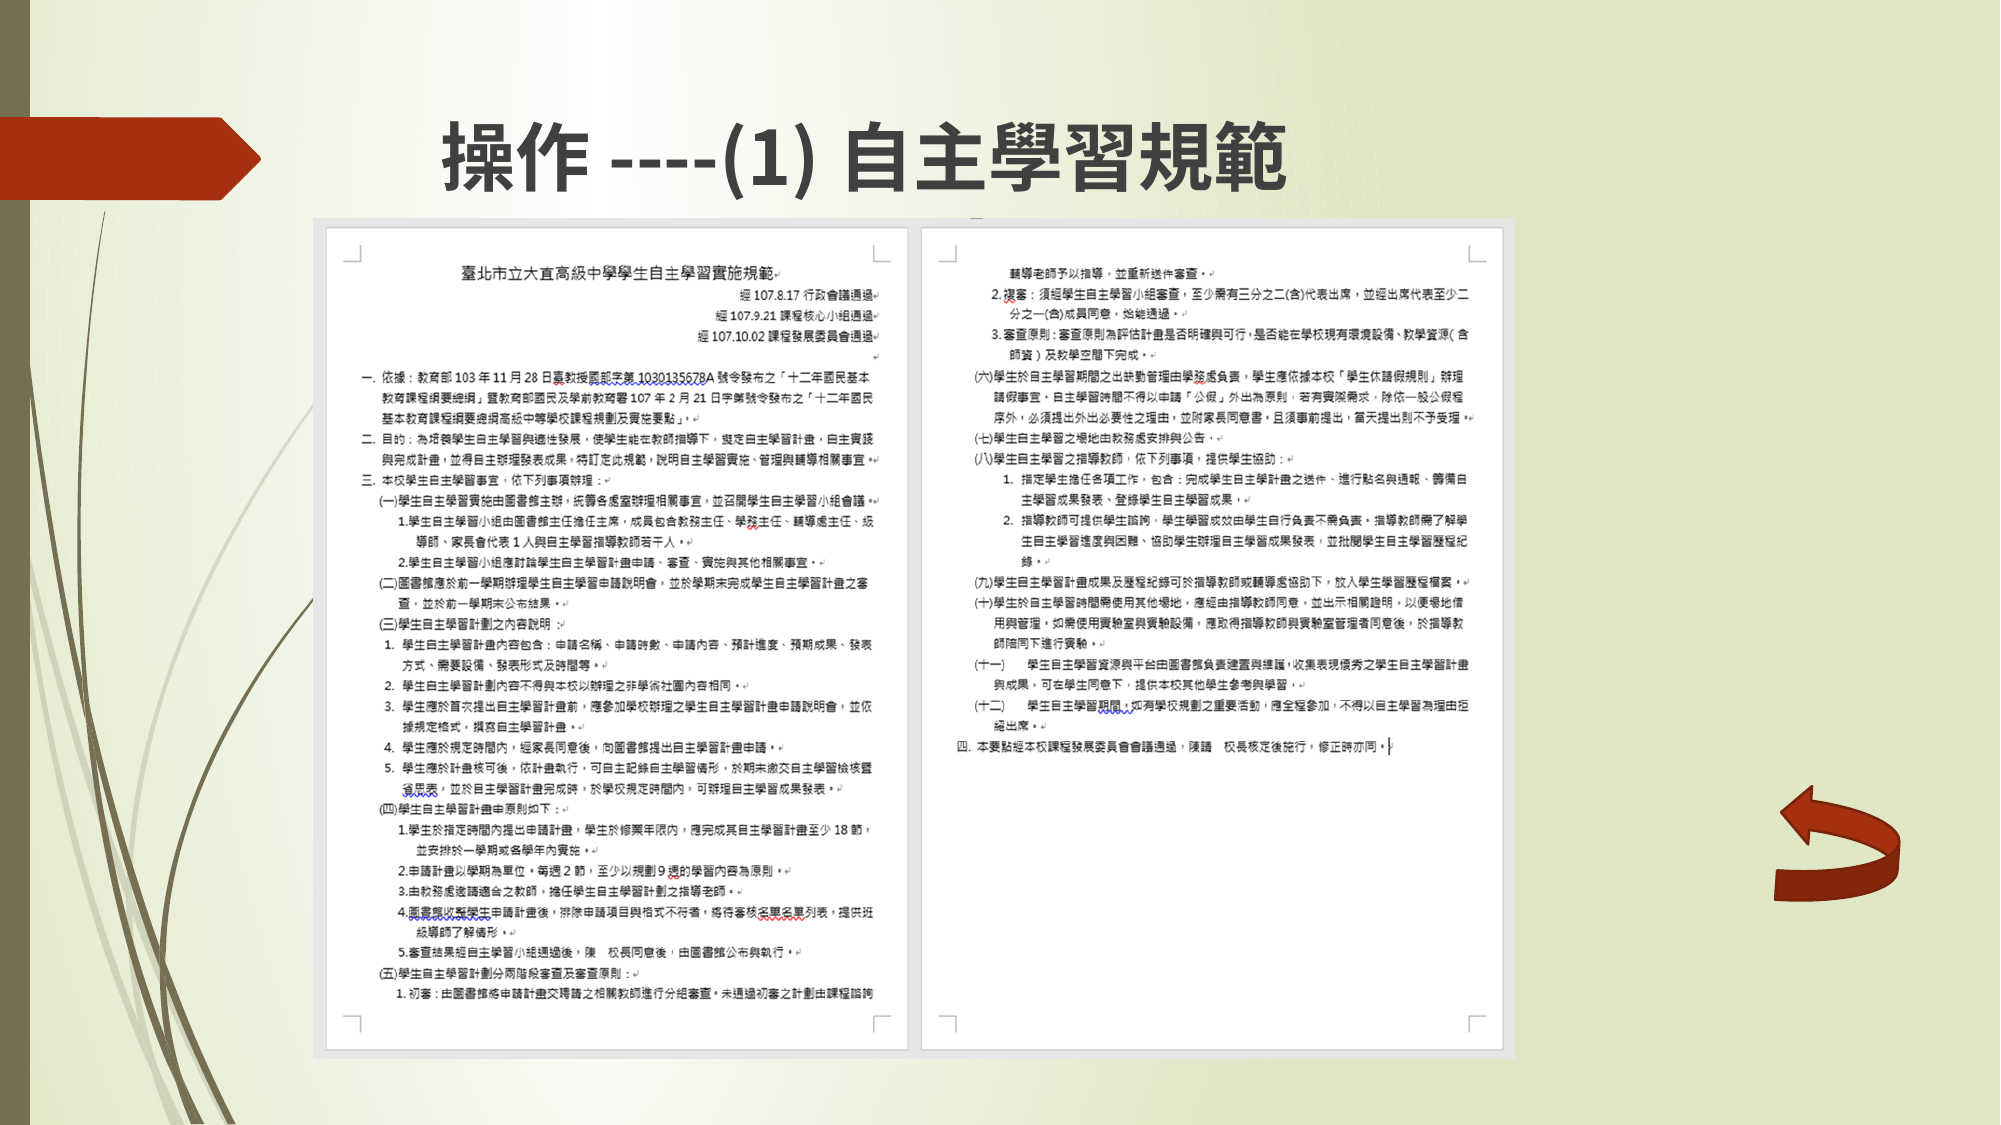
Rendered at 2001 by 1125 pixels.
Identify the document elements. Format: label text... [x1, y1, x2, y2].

picture [313, 218, 1515, 1059]
title 操作----(1)自主學習規範 [425, 102, 1888, 313]
text_box [1775, 786, 1900, 901]
